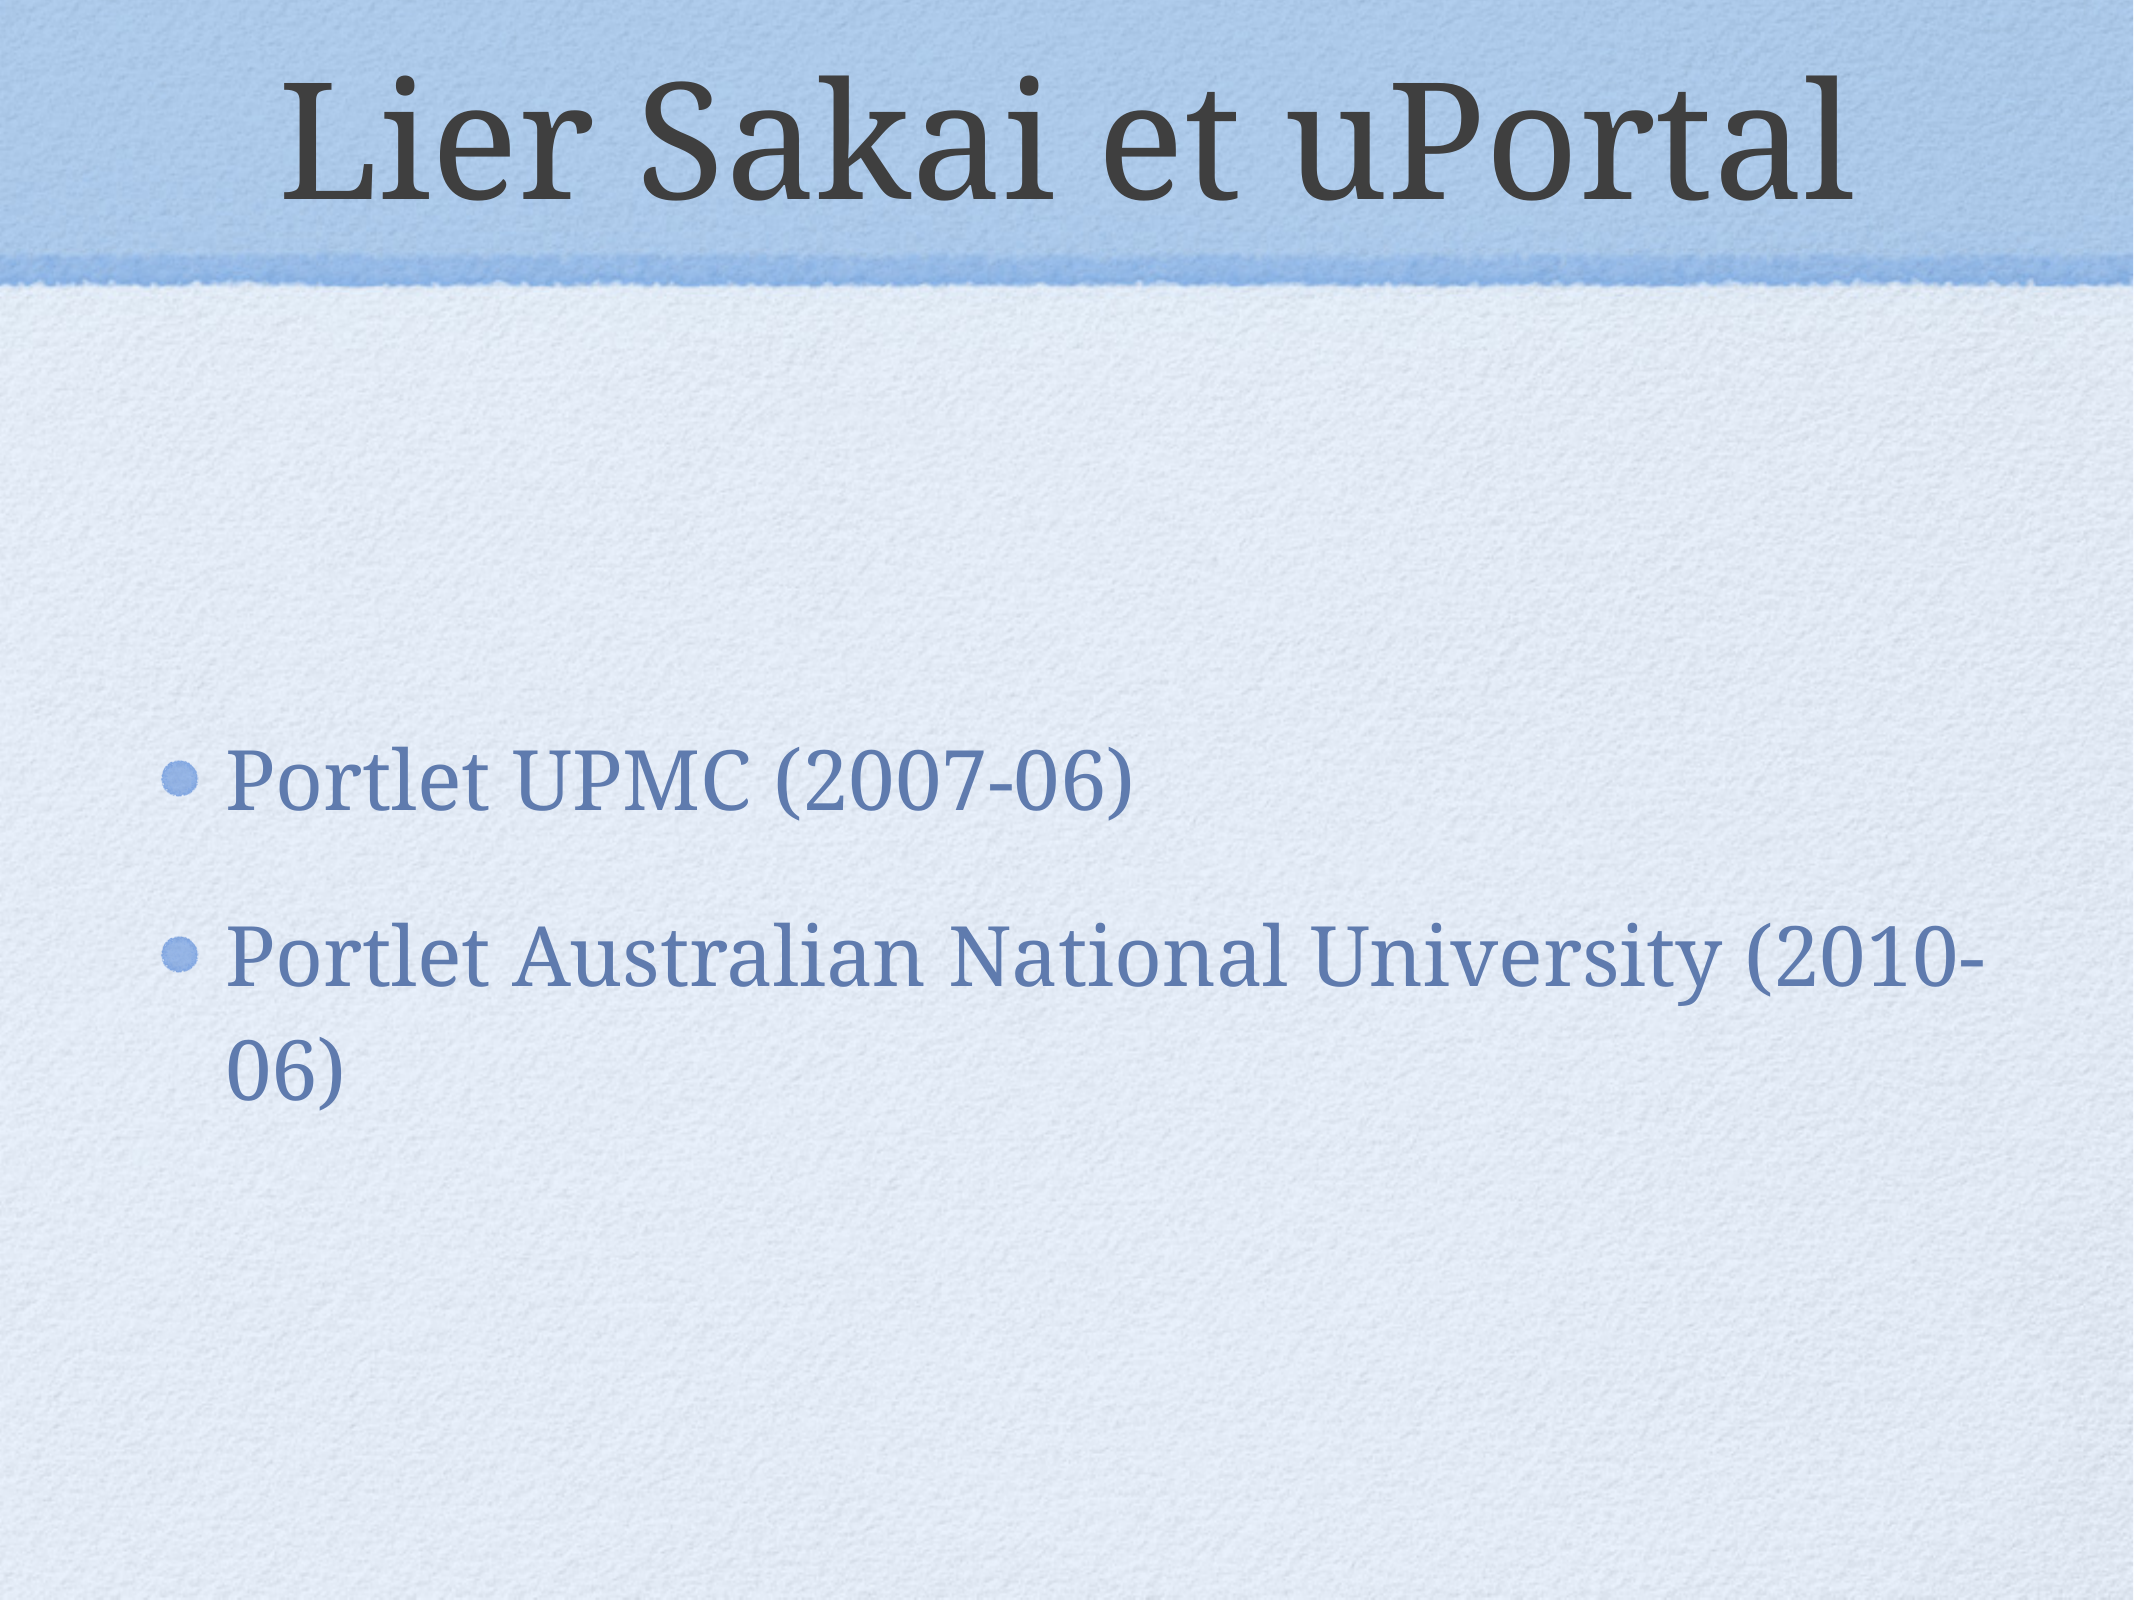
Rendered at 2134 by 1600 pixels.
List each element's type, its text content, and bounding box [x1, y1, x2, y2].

title Lier Sakai et uPortal [72, 24, 2061, 248]
list Portlet UPMC (2007-06) Portlet Australian National University (2010-06) [72, 389, 2061, 1457]
picture [0, 0, 2134, 1600]
